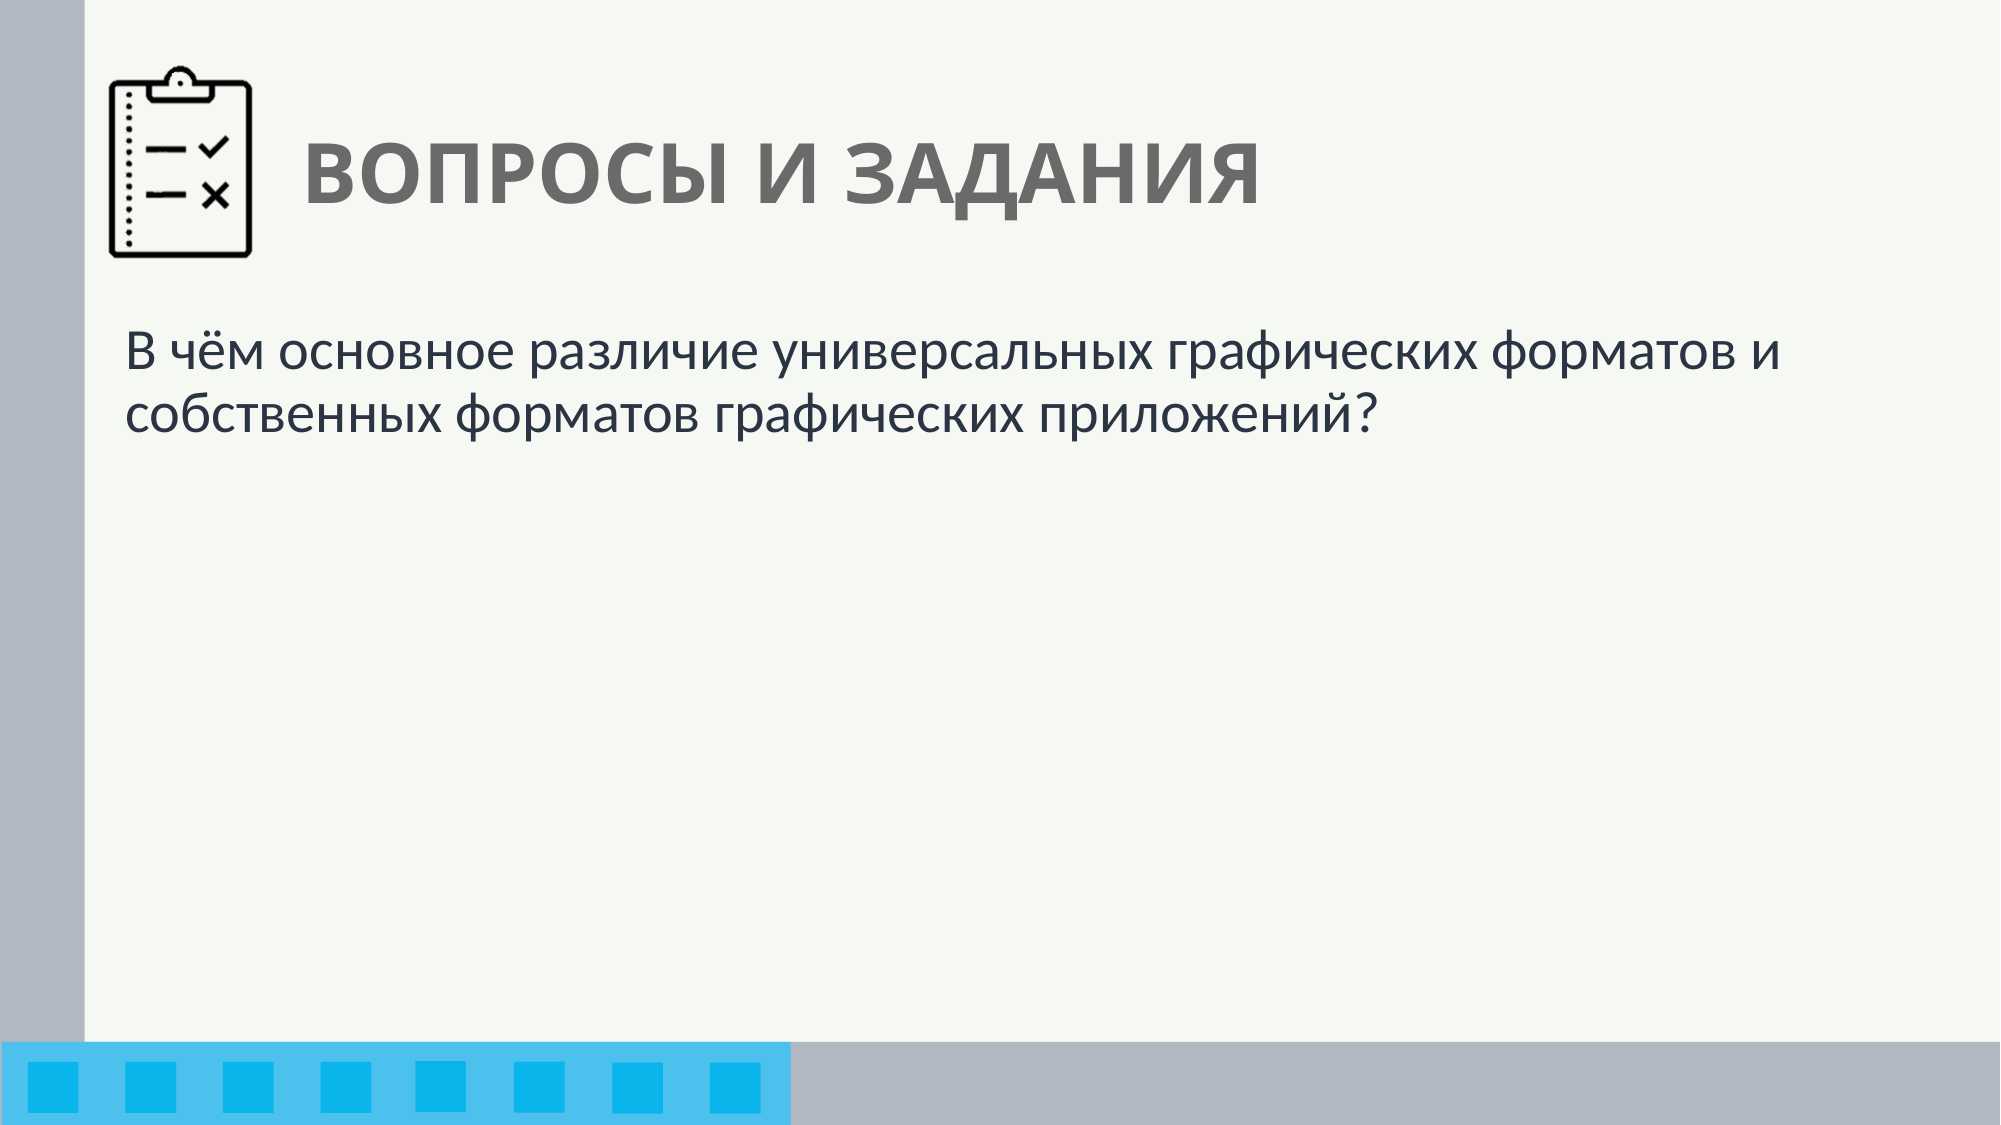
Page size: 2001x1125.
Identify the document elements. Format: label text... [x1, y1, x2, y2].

picture [85, 54, 286, 286]
list В чём основное различие универсальных графических форматов и собственных форматов графических приложений? [110, 311, 1892, 1058]
title ВОПРОСЫ И ЗАДАНИЯ [285, 67, 1892, 286]
